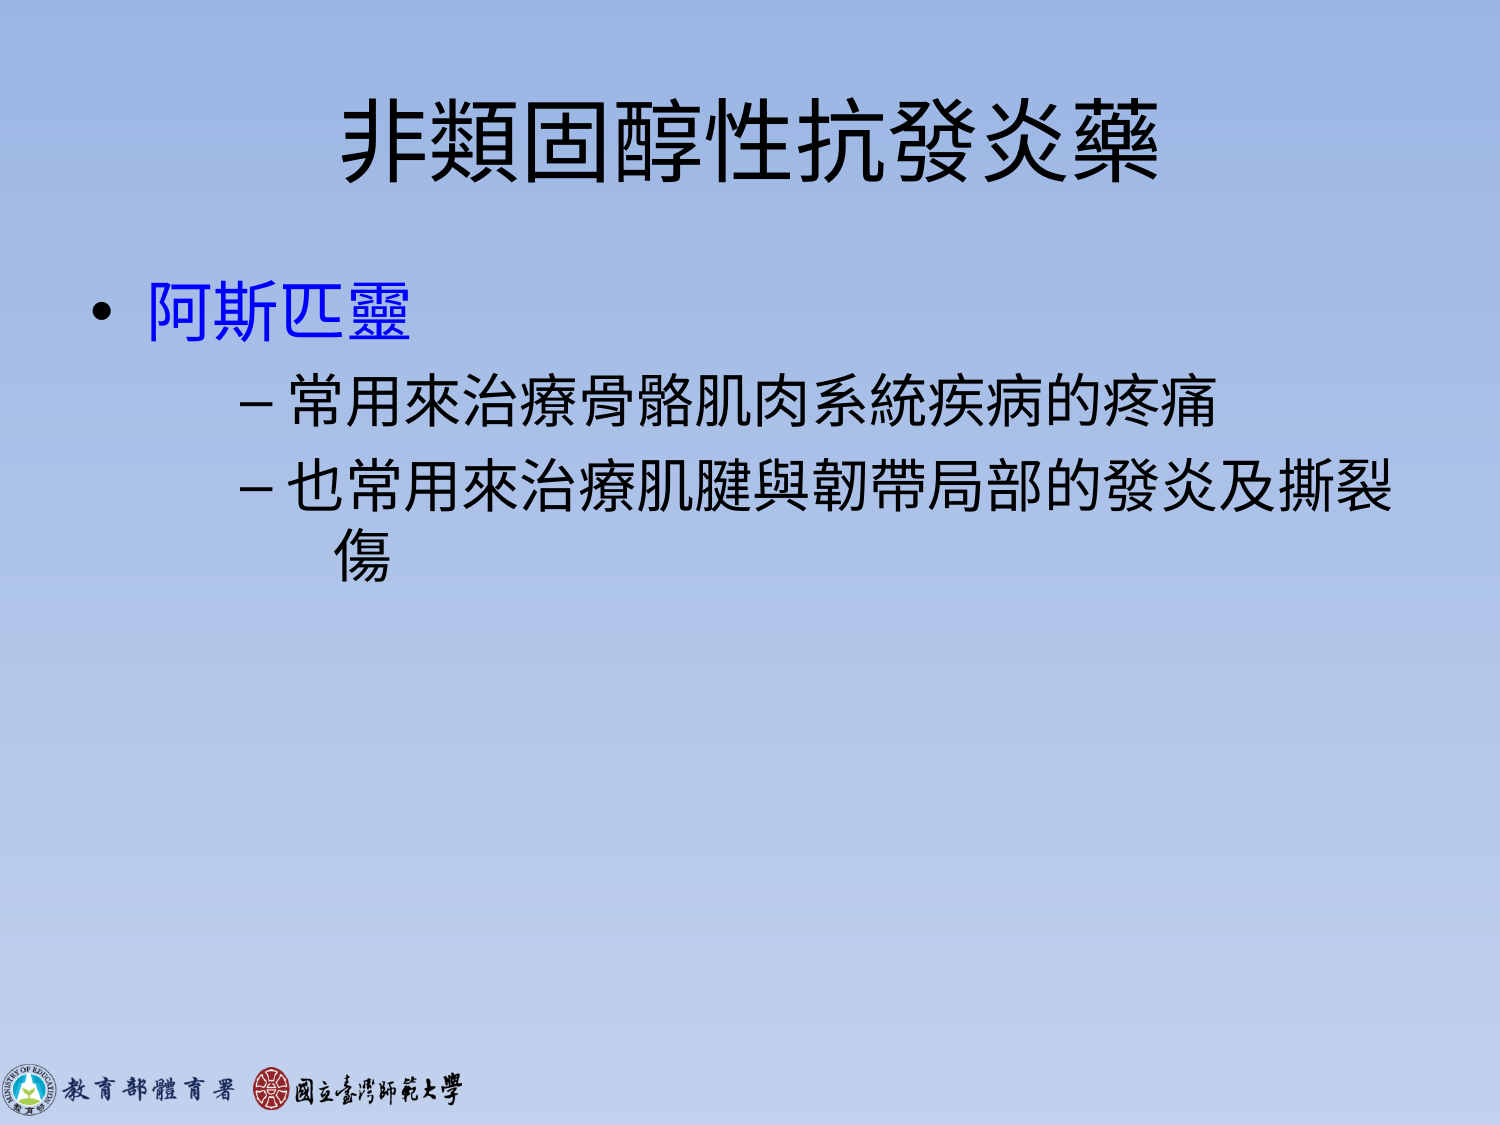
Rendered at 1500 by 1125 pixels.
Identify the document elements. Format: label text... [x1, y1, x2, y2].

title 非類固醇性抗發炎藥 [75, 45, 1426, 233]
list 阿斯匹靈 常用來治療骨骼肌肉系統疾病的疼痛 也常用來治療肌腱與韌帶局部的發炎及撕裂傷 [75, 262, 1426, 1005]
